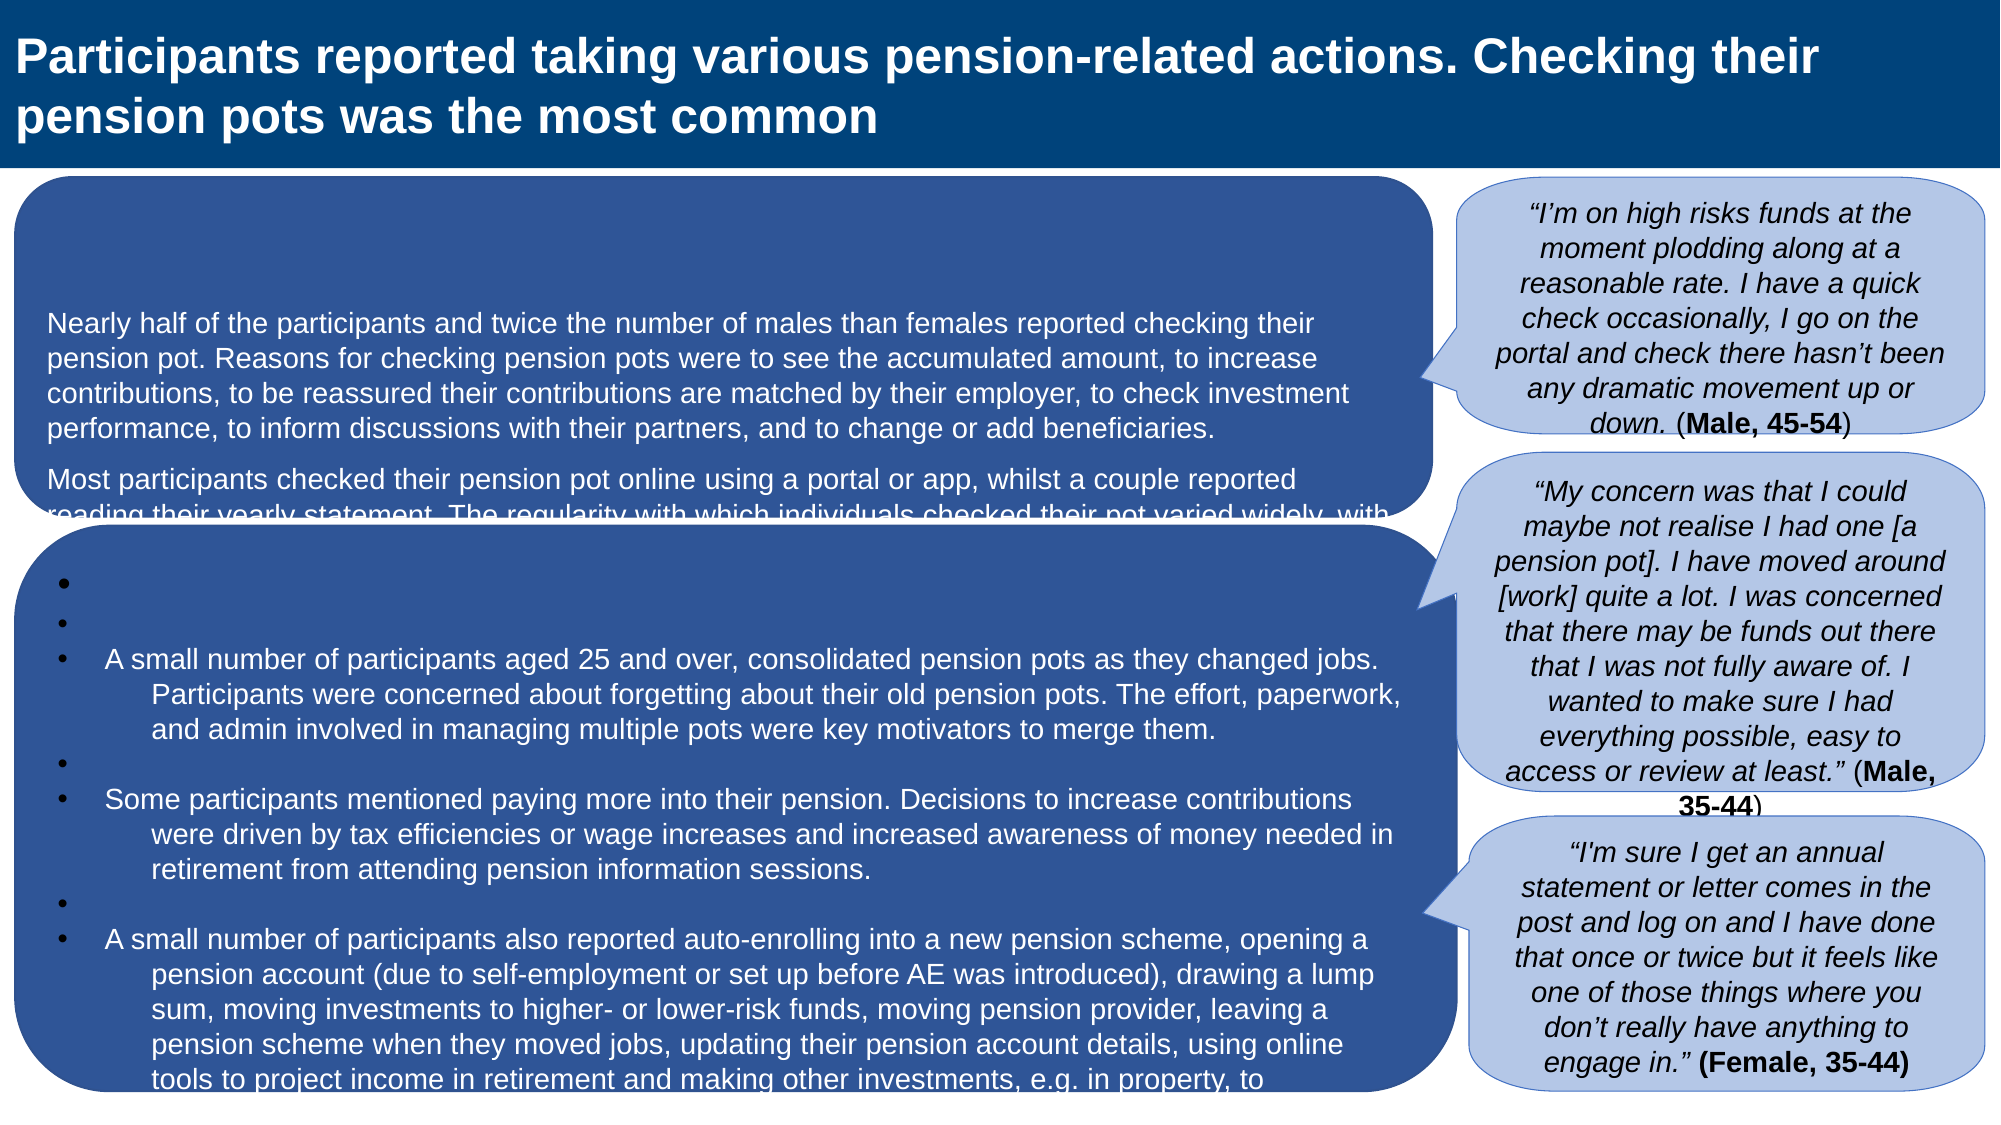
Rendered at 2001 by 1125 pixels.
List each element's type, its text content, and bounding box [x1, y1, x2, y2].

text_box A small number of participants aged 25 and over, consolidated pension pots as they changed jobs. Participants were concerned about forgetting about their old pension pots. The effort, paperwork, and admin involved in managing multiple pots were key motivators to merge them. Some participants mentioned paying more into their pension. Decisions to increase contributions were driven by tax efficiencies or wage increases and increased awareness of money needed in retirement from attending pension information sessions. A small number of participants also reported auto-enrolling into a new pension scheme, opening a pension account (due to self-employment or set up before AE was introduced), drawing a lump sum, moving investments to higher- or lower-risk funds, moving pension provider, leaving a pension scheme when they moved jobs, updating their pension account details, using online tools to project income in retirement and making other investments, e.g. in property, to supplement retirement income. [15, 525, 1457, 1092]
text_box Nearly half of the participants and twice the number of males than females reported checking their pension pot. Reasons for checking pension pots were to see the accumulated amount, to increase contributions, to be reassured their contributions are matched by their employer, to check investment performance, to inform discussions with their partners, and to change or add beneficiaries. Most participants checked their pension pot online using a portal or app, whilst a couple reported reading their yearly statement. The regularity with which individuals checked their pot varied widely, with some checking regularly, some setting reminders to do so on a monthly, three- or six-monthly basis, and others taking a more ad hoc approach. [15, 177, 1433, 517]
text_box “I'm sure I get an annual statement or letter comes in the post and log on and I have done that once or twice but it feels like one of those things where you don’t really have anything to engage in.” (Female, 35-44) [1422, 816, 1985, 1092]
text_box “I’m on high risks funds at the moment plodding along at a reasonable rate. I have a quick check occasionally, I go on the portal and check there hasn’t been any dramatic movement up or down. (Male, 45-54) [1420, 177, 1985, 434]
text_box “My concern was that I could maybe not realise I had one [a pension pot]. I have moved around [work] quite a lot. I was concerned that there may be funds out there that I was not fully aware of. I wanted to make sure I had everything possible, easy to access or review at least.” (Male, 35-44) [1417, 452, 1985, 792]
title Participants reported taking various pension-related actions. Checking their pension pots was the most common [0, 0, 2000, 169]
